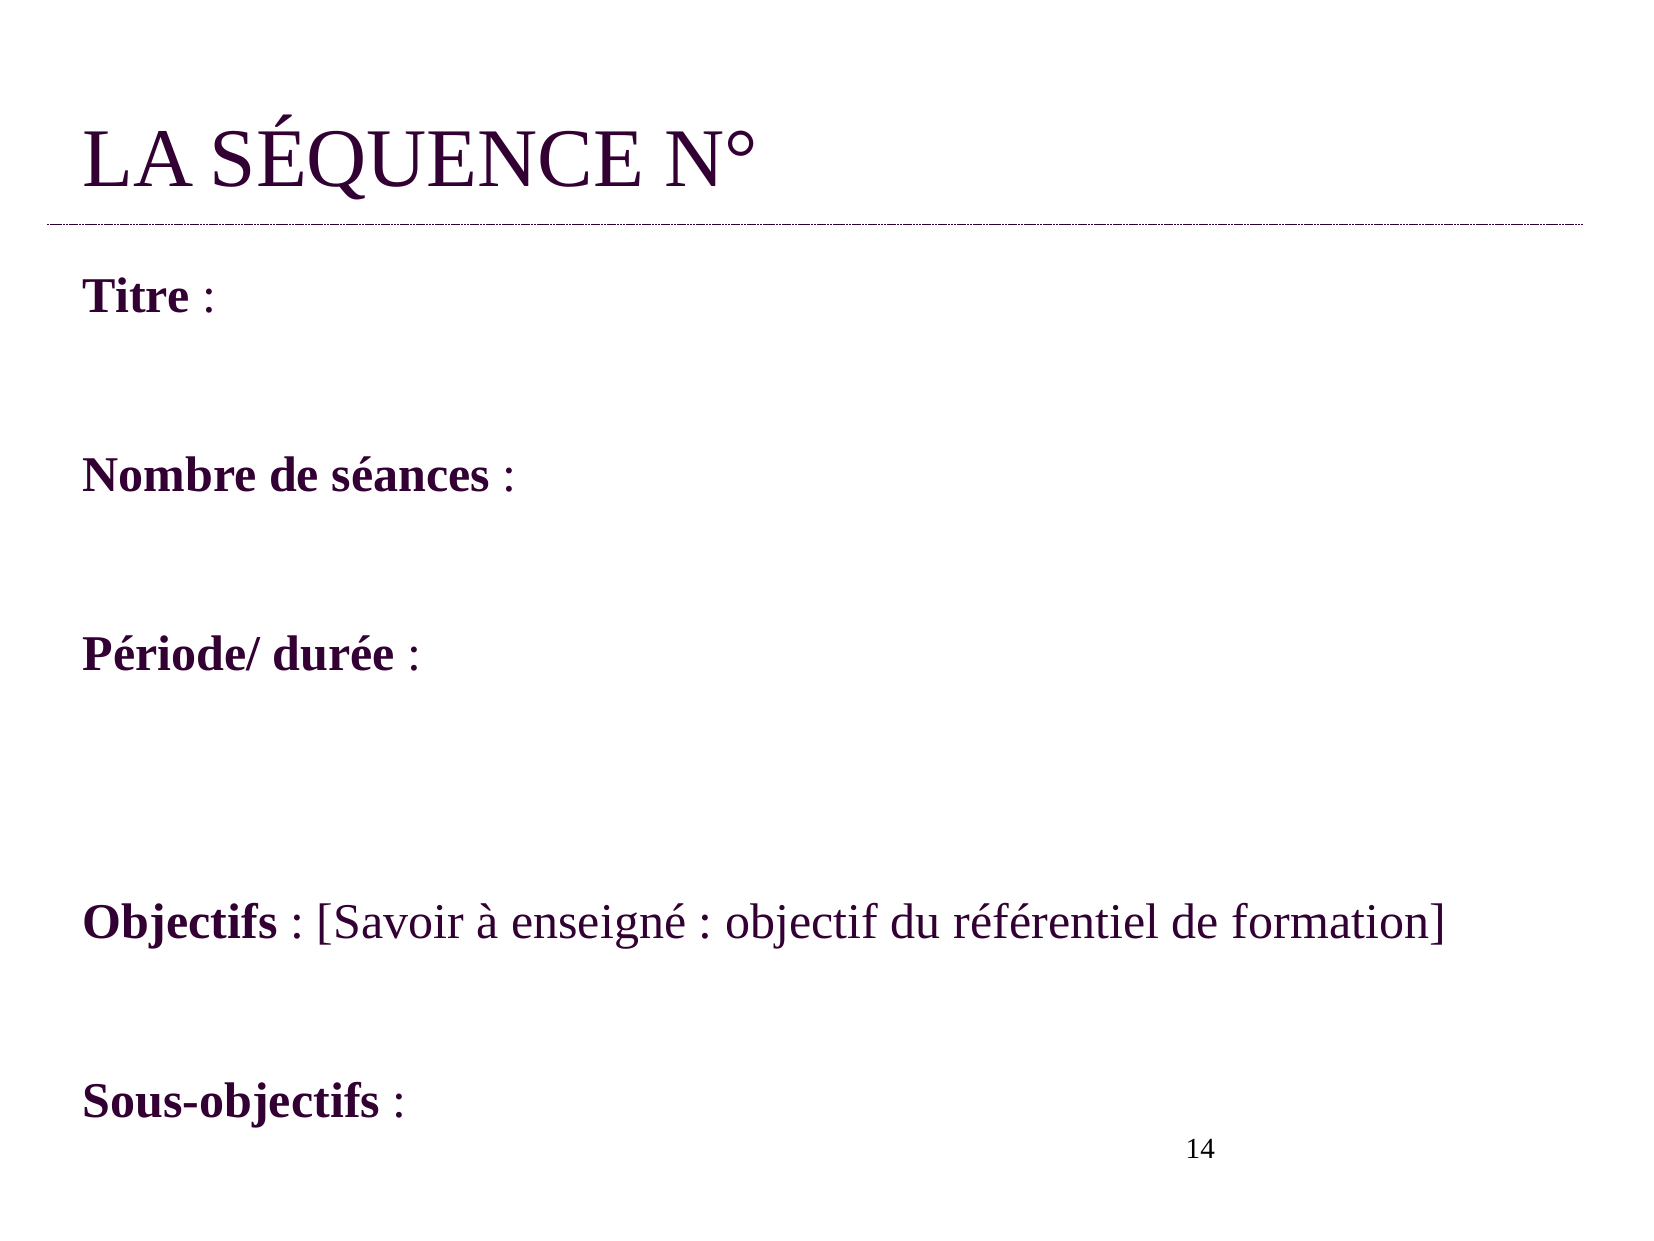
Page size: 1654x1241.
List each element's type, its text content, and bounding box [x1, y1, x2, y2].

subtitle Titre : Nombre de séances : Période/ durée : Objectifs : [Savoir à enseigné : objectif du référentiel de formation] Sous-objectifs : [82, 262, 1571, 943]
title LA SÉQUENCE N° [82, 49, 1571, 257]
text_box [1185, 1129, 1571, 1216]
